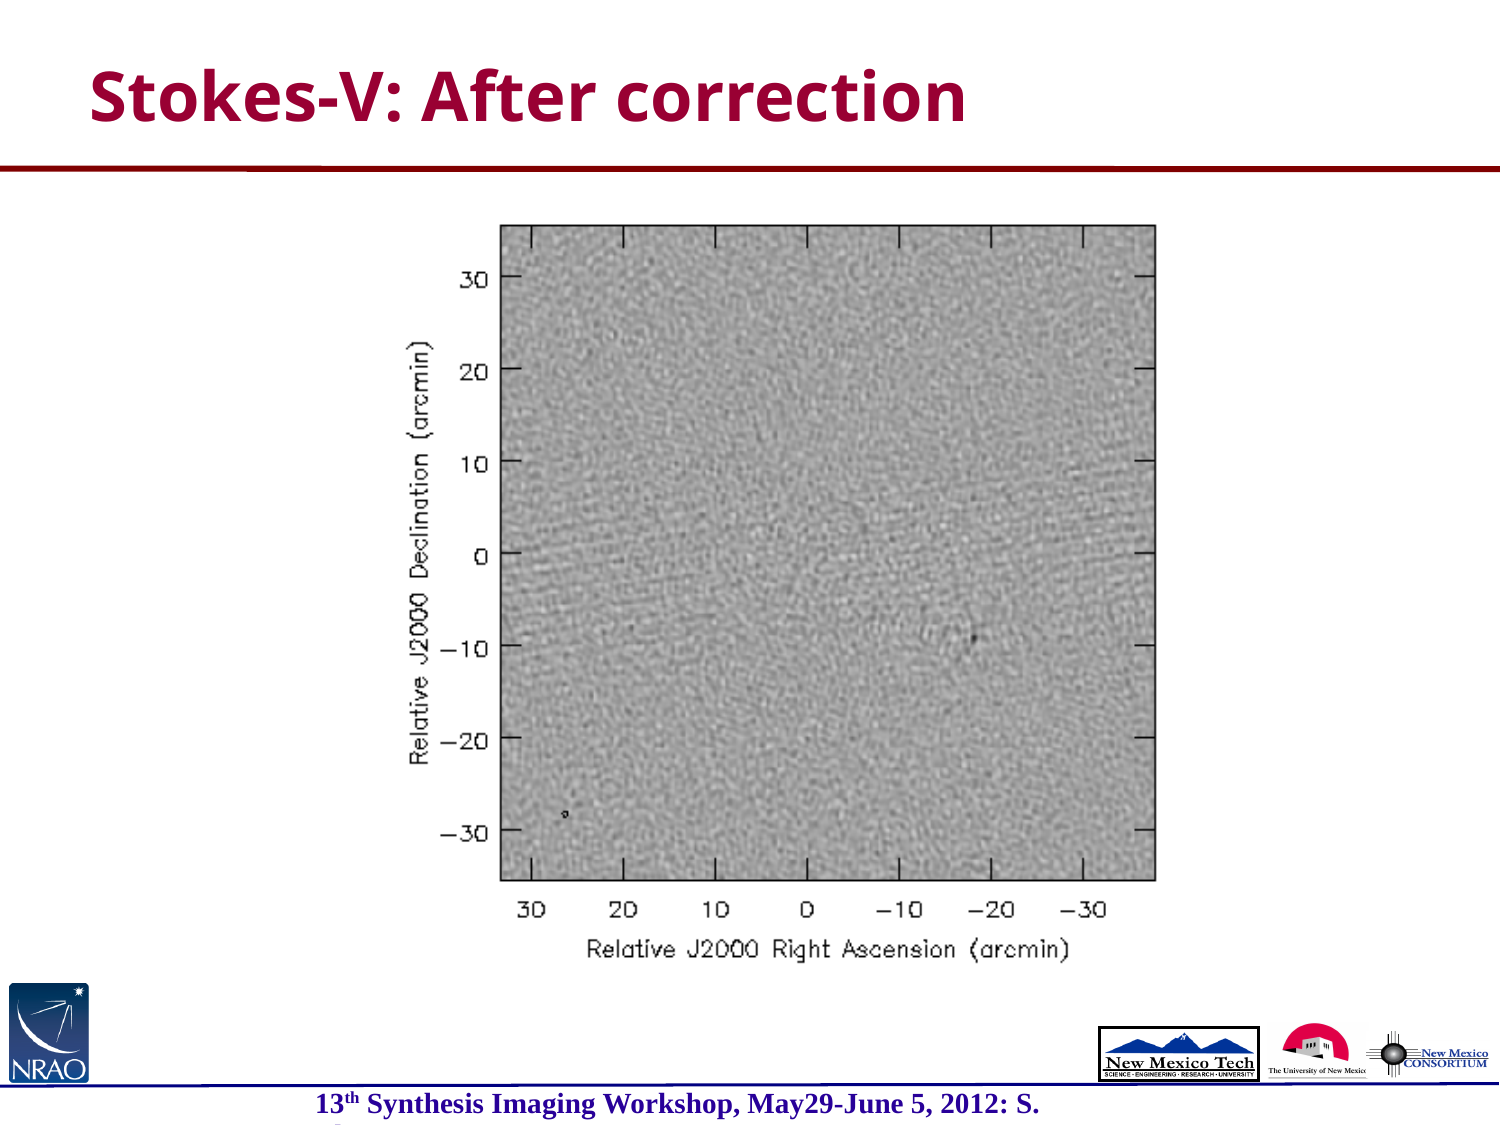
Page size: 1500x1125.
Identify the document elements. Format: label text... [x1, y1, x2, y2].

picture [0, 172, 1500, 1125]
picture [1101, 1029, 1257, 1079]
picture [0, 0, 1500, 166]
title Stokes-V: After correction [75, 33, 1426, 157]
